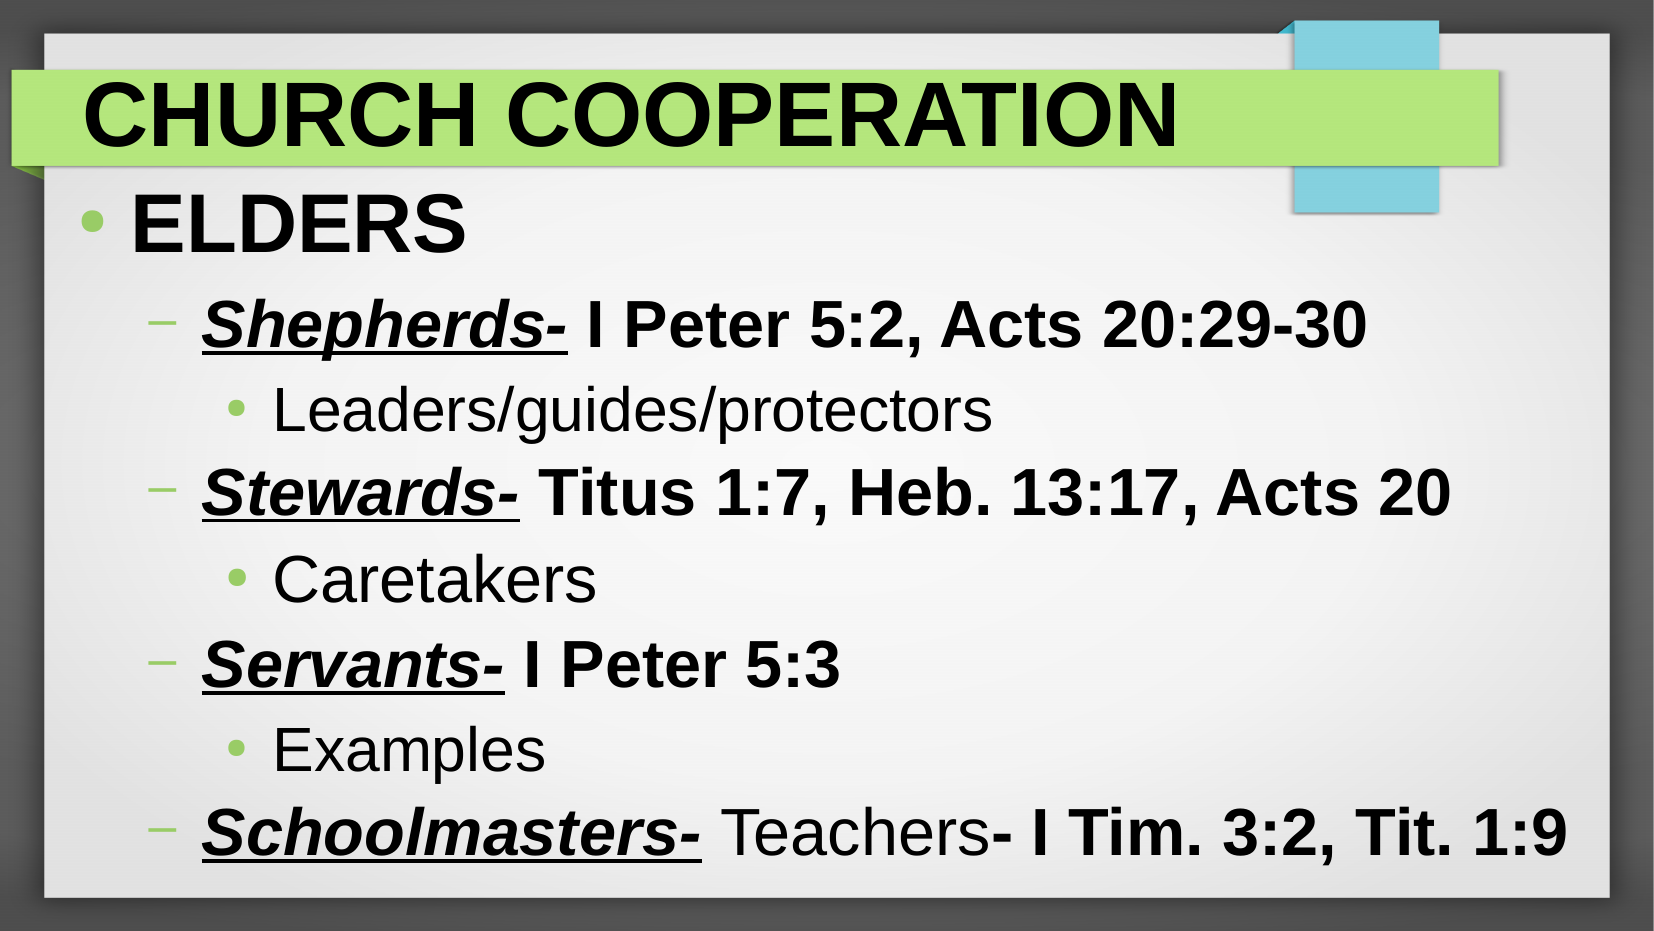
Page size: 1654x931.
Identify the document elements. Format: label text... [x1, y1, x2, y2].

picture [0, 0, 1654, 931]
list ELDERS Shepherds- I Peter 5:2, Acts 20:29-30 Leaders/guides/protectors Stewards- Titus 1:7, Heb. 13:17, Acts 20 Caretakers Servants- I Peter 5:3 Examples Schoolmasters- Teachers- I Tim. 3:2, Tit. 1:9 [60, 177, 1591, 883]
title CHURCH COOPERATION [82, 63, 1264, 167]
